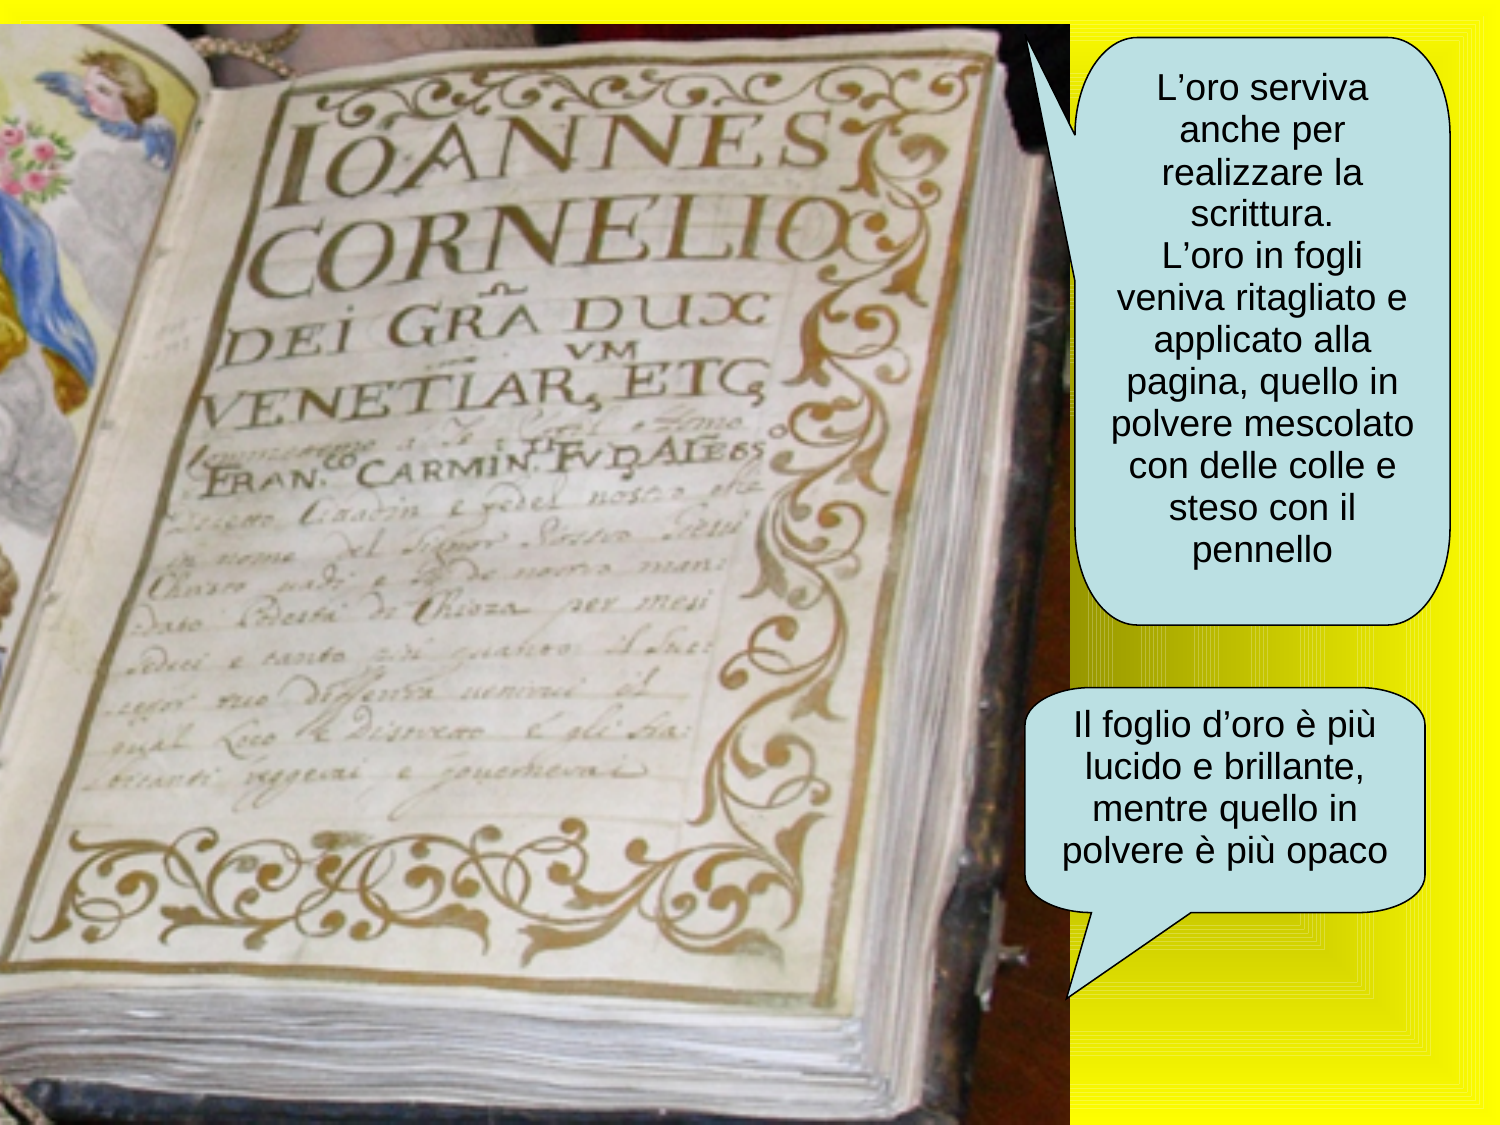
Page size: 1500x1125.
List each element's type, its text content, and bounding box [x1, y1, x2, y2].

picture [0, 24, 1070, 1125]
text_box Il foglio d’oro è più lucido e brillante, mentre quello in polvere è più opaco [1024, 687, 1426, 999]
text_box L’oro serviva anche per realizzare la scrittura. L’oro in fogli veniva ritagliato e applicato alla pagina, quello in polvere mescolato con delle colle e steso con il pennello [1025, 33, 1451, 626]
